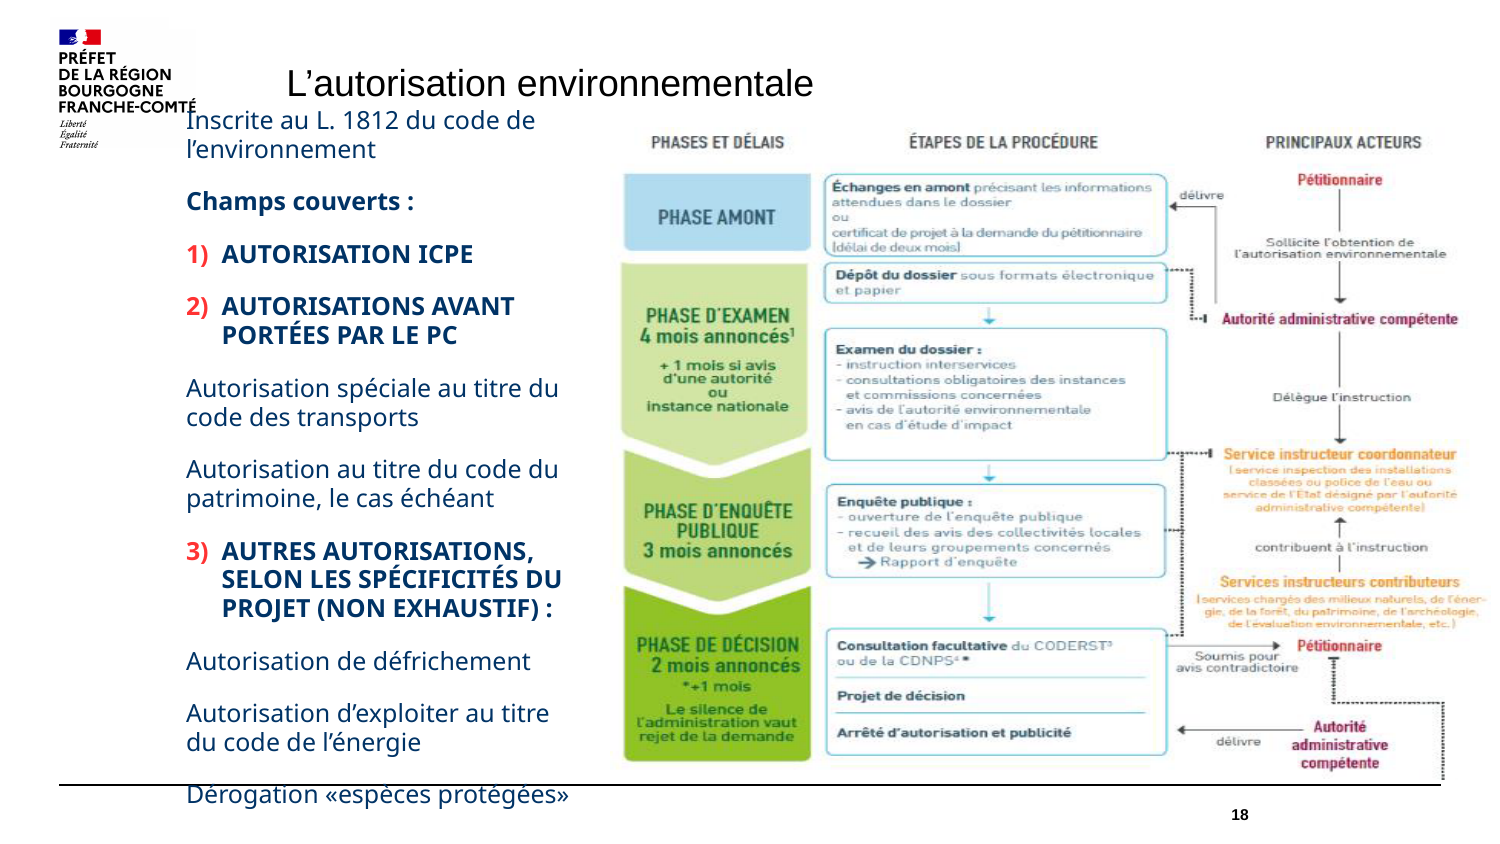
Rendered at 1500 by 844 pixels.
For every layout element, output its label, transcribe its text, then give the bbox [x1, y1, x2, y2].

picture [50, 17, 196, 148]
title L’autorisation environnementale [286, 12, 1500, 154]
text_box Inscrite au L. 1812 du code de l’environnement Champs couverts : AUTORISATION ICPE AUTORISATIONS AVANT PORTÉES PAR LE PC Autorisation spéciale au titre du code des transports Autorisation au titre du code du patrimoine, le cas échéant AUTRES AUTORISATIONS, SELON LES SPÉCIFICITÉS DU PROJET (NON EXHAUSTIF) : Autorisation de défrichement Autorisation d’exploiter au titre du code de l’énergie Dérogation «espèces protégées» [129, 106, 585, 844]
picture [610, 127, 1491, 780]
